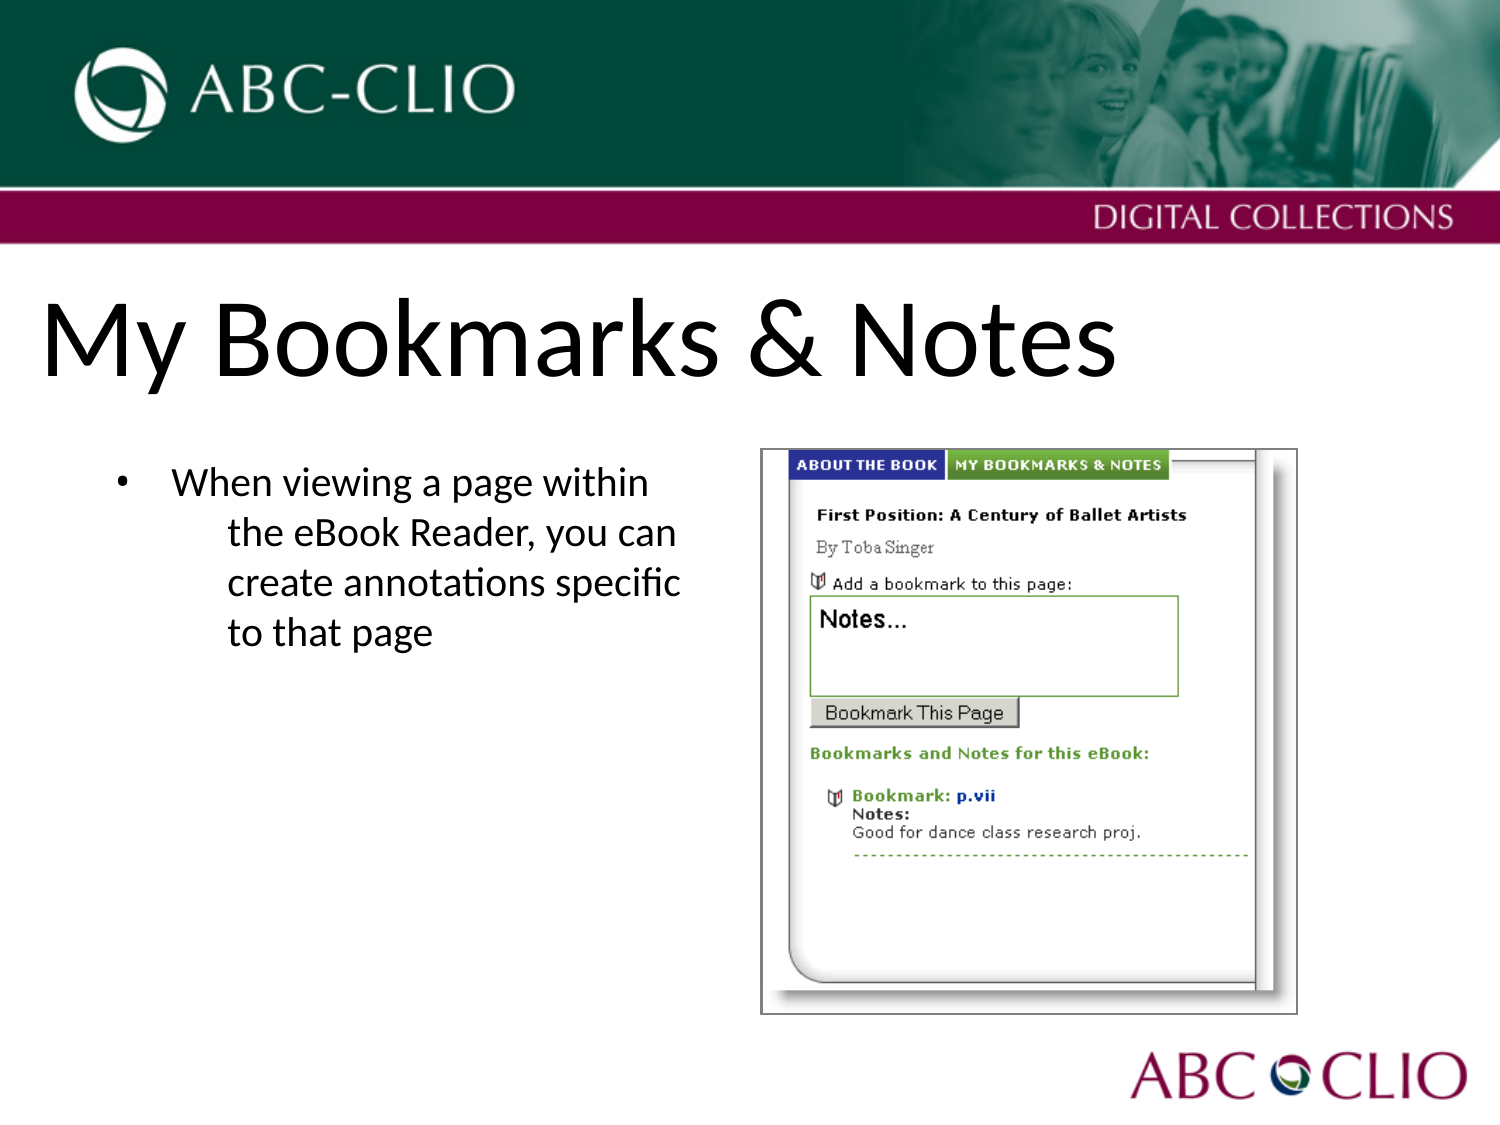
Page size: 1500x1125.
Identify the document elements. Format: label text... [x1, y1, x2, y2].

text_box When viewing a page within the eBook Reader, you can create annotations specific to that page [100, 448, 700, 687]
picture [87, 1020, 1500, 1125]
picture [762, 450, 1296, 1013]
picture [0, 0, 1500, 246]
title My Bookmarks & Notes [24, 246, 1300, 426]
